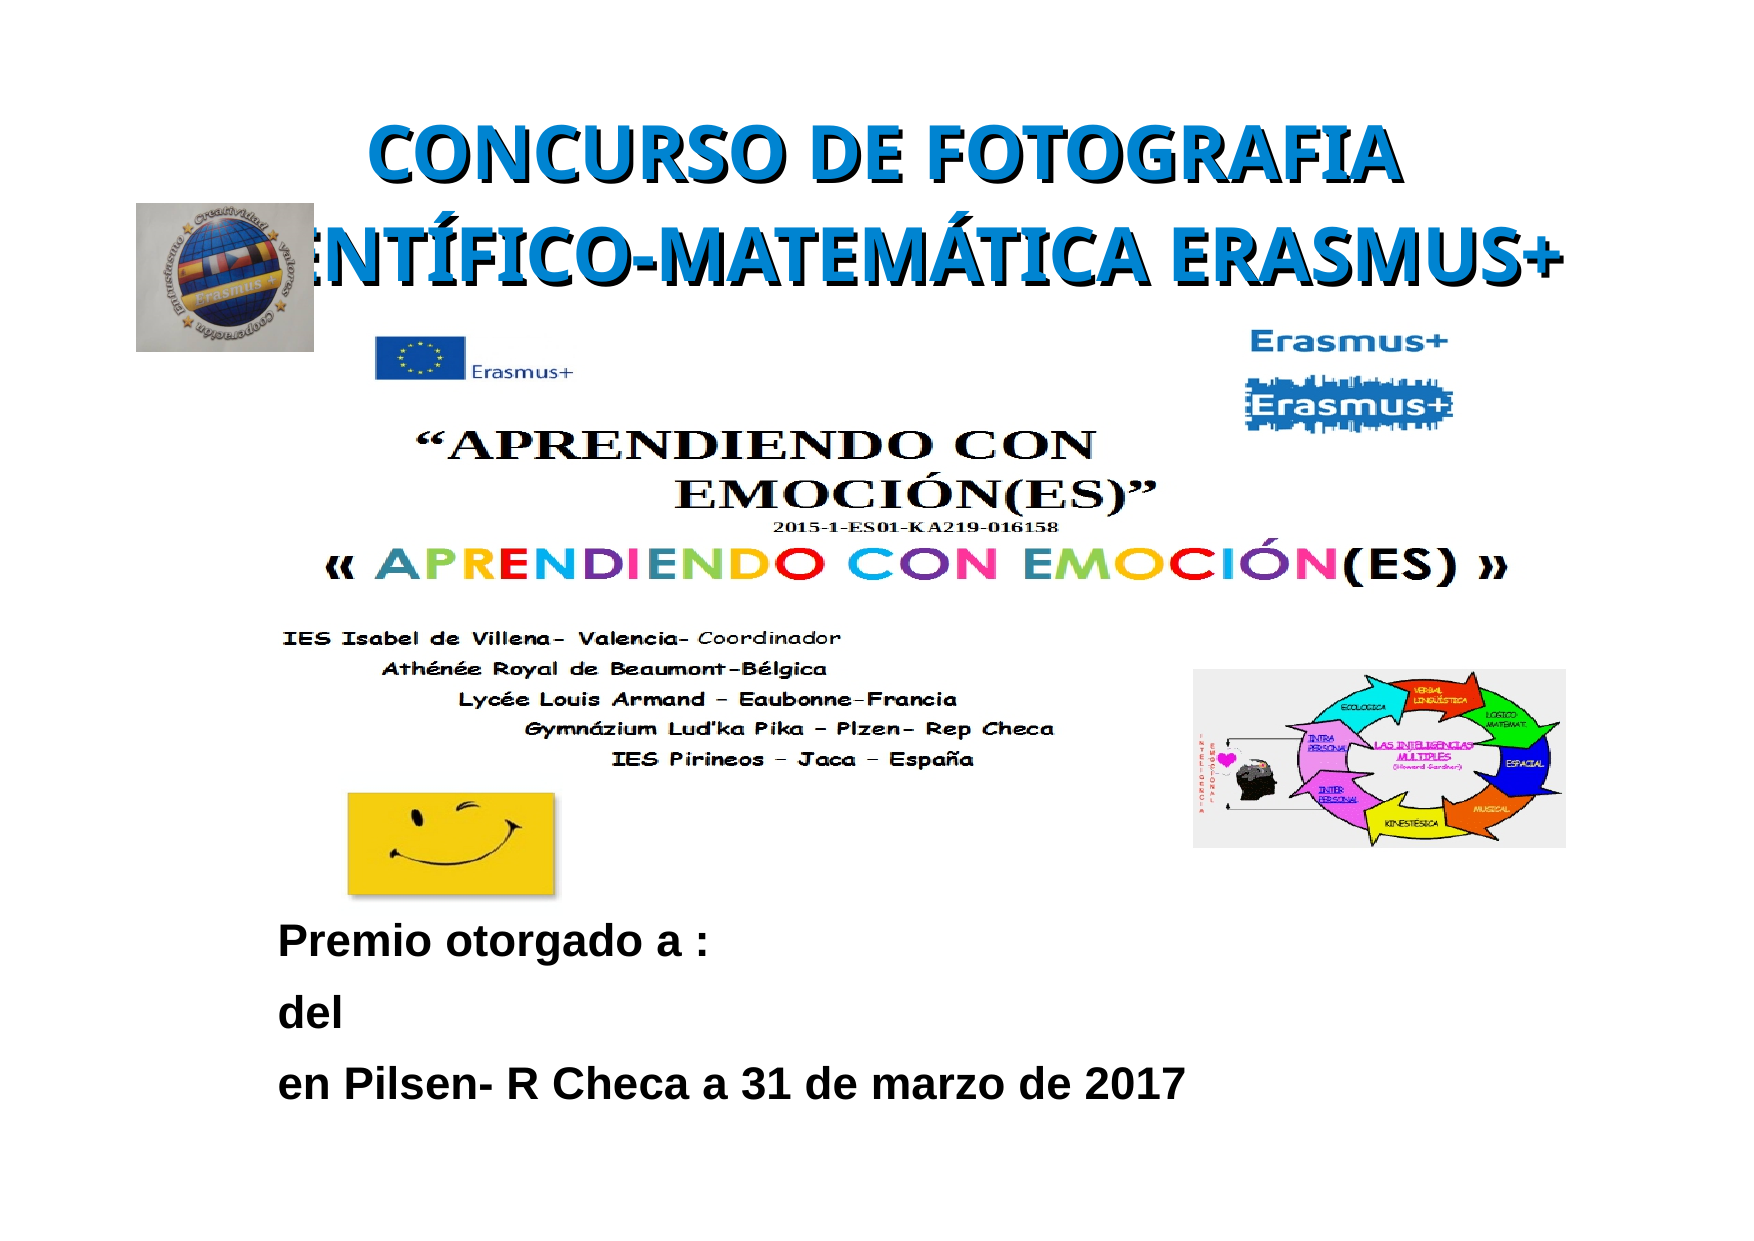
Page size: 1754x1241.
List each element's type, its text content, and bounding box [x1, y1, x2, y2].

picture [136, 203, 1684, 945]
title CONCURSO DE FOTOGRAFIA CIENTÍFICO-MATEMÁTICA ERASMUS+ [147, 107, 1620, 296]
list Premio otorgado a : del en Pilsen- R Checa a 31 de marzo de 2017 [206, 915, 1565, 1113]
